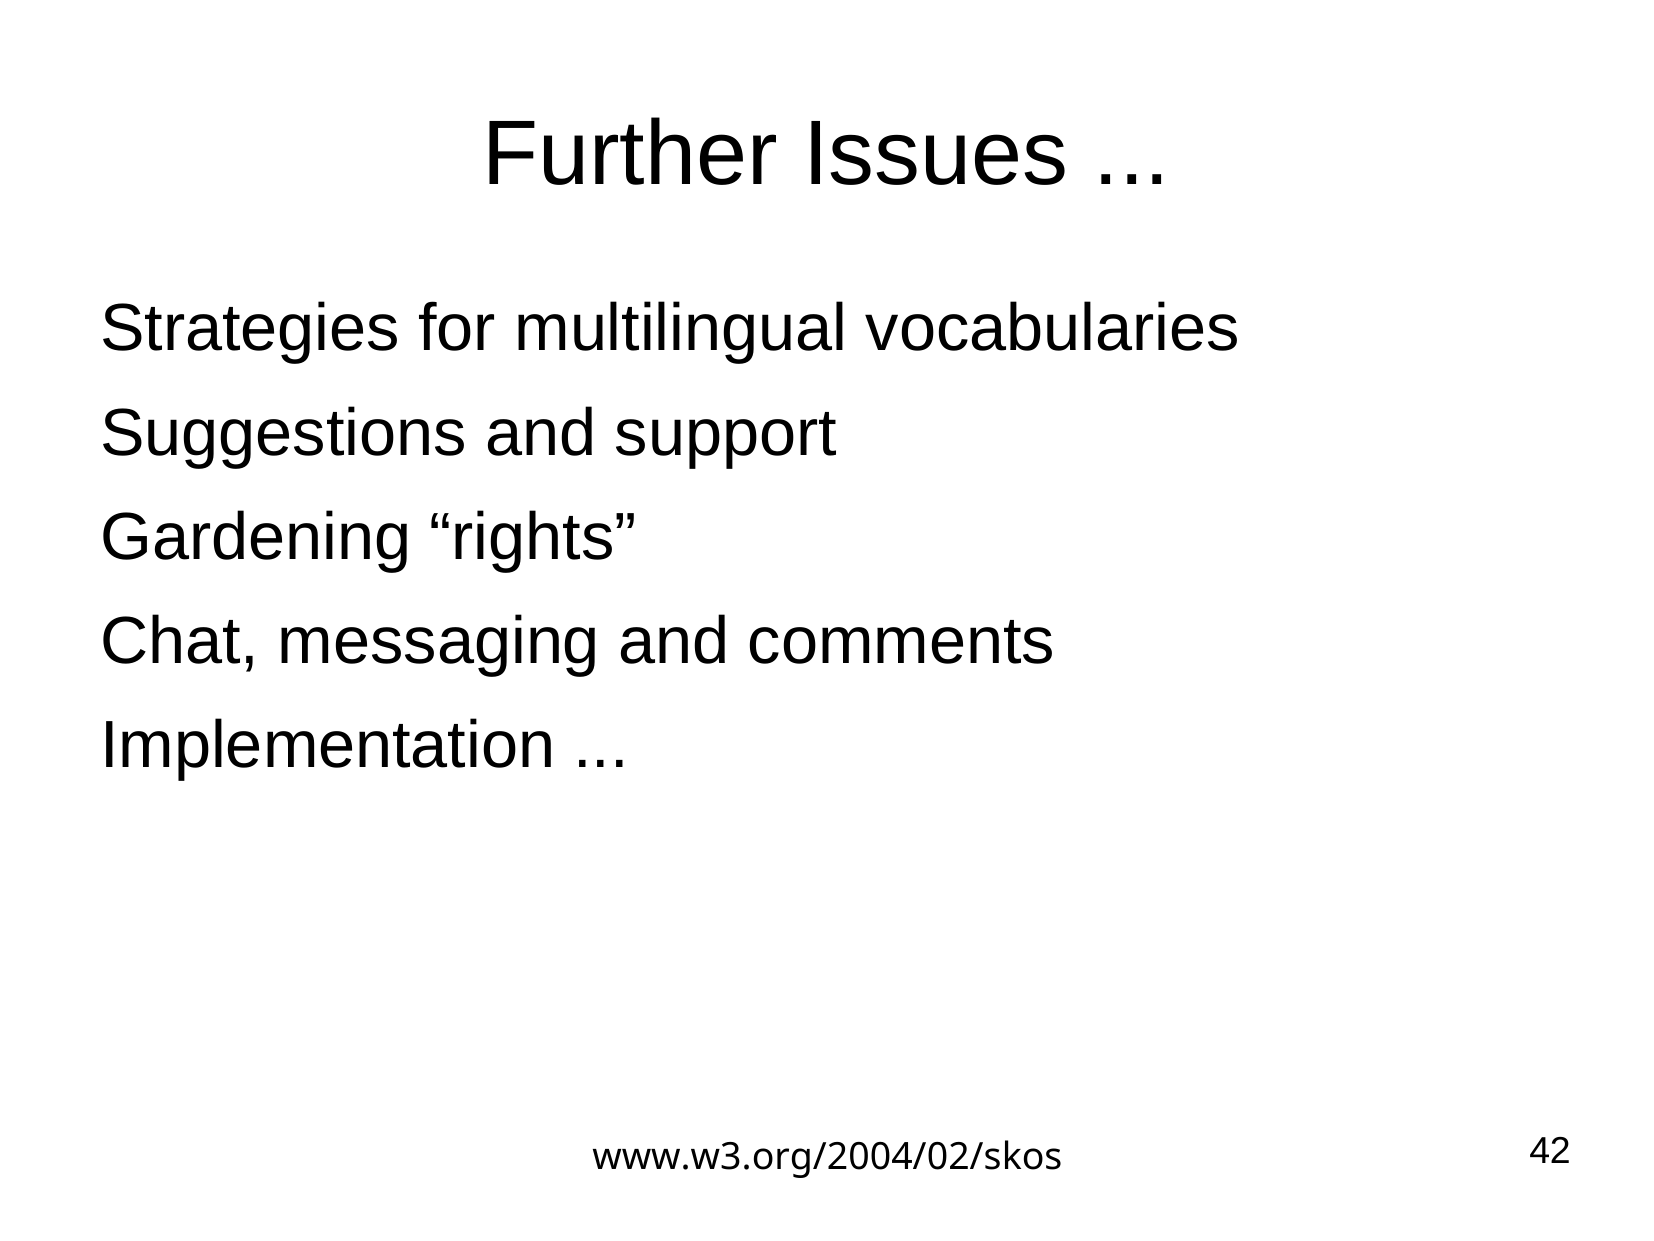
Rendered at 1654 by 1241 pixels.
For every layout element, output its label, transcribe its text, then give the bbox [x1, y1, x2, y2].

title Further Issues ... [82, 49, 1571, 257]
list Strategies for multilingual vocabularies Suggestions and support Gardening “rights” Chat, messaging and comments Implementation ... [82, 290, 1571, 1109]
